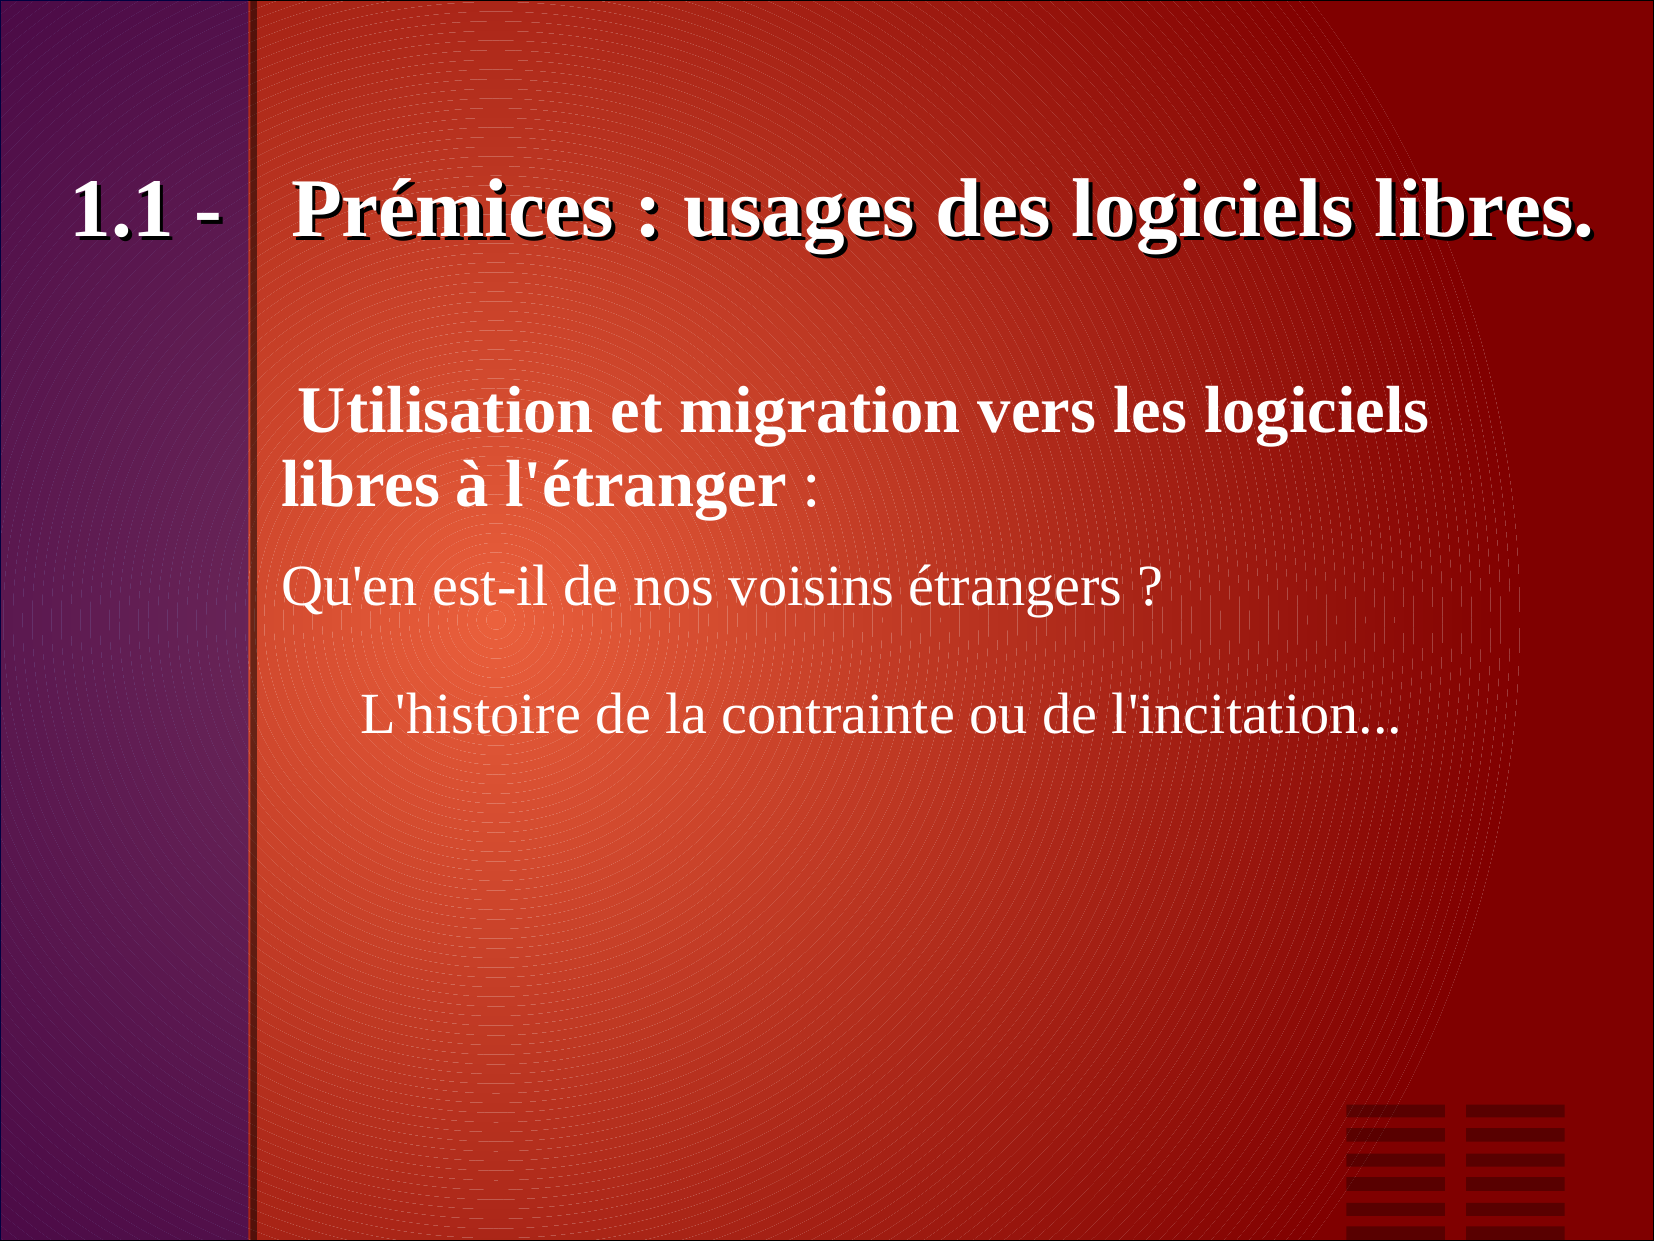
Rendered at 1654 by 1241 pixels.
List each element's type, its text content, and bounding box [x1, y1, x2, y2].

title 1.1 - Prémices : usages des logiciels libres. [69, 104, 1604, 313]
text_box Utilisation et migration vers les logiciels libres à l'étranger : Qu'en est-il de nos voisins étrangers ? L'histoire de la contrainte ou de l'incitation... [281, 372, 1594, 1171]
